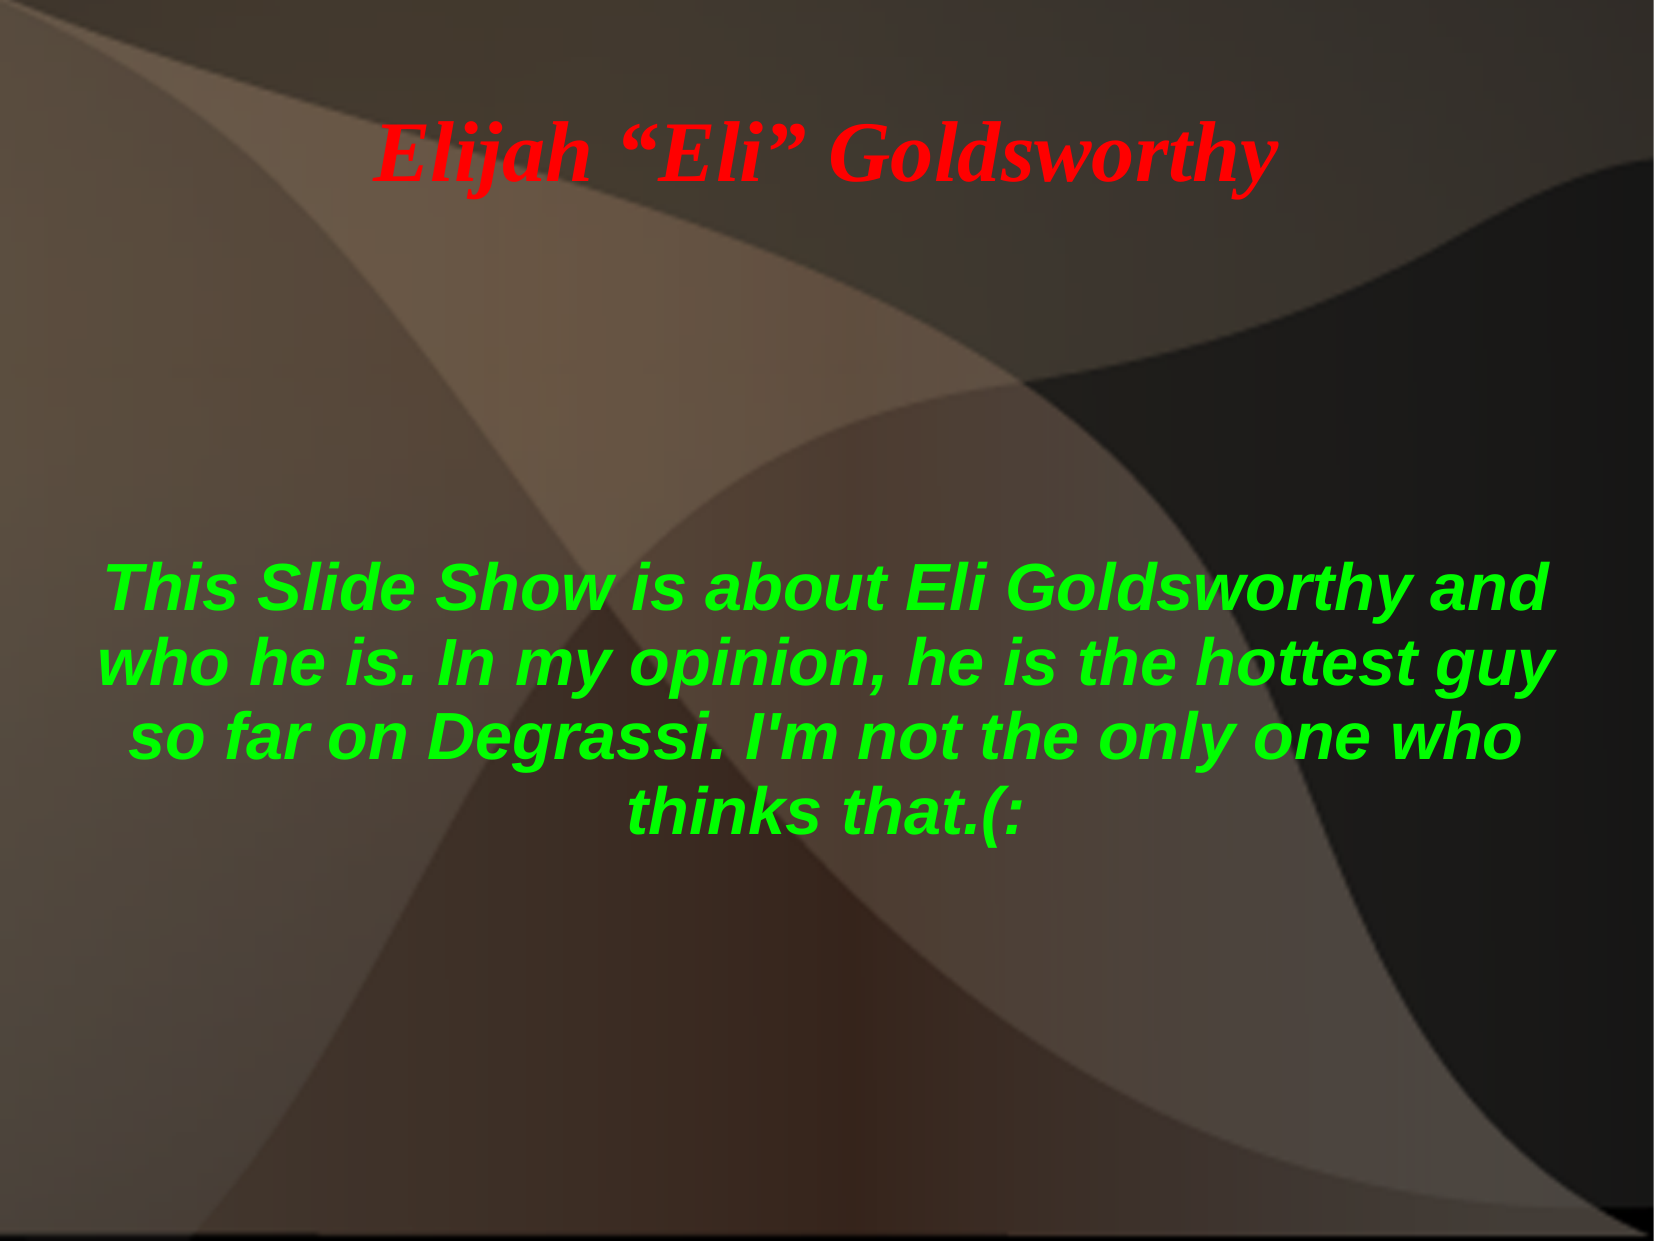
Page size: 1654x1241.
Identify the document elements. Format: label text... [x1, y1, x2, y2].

subtitle This Slide Show is about Eli Goldsworthy and who he is. In my opinion, he is the hottest guy so far on Degrassi. I'm not the only one who thinks that.(: [82, 290, 1571, 1109]
title Elijah “Eli” Goldsworthy [82, 49, 1571, 257]
picture [0, 0, 1654, 1241]
